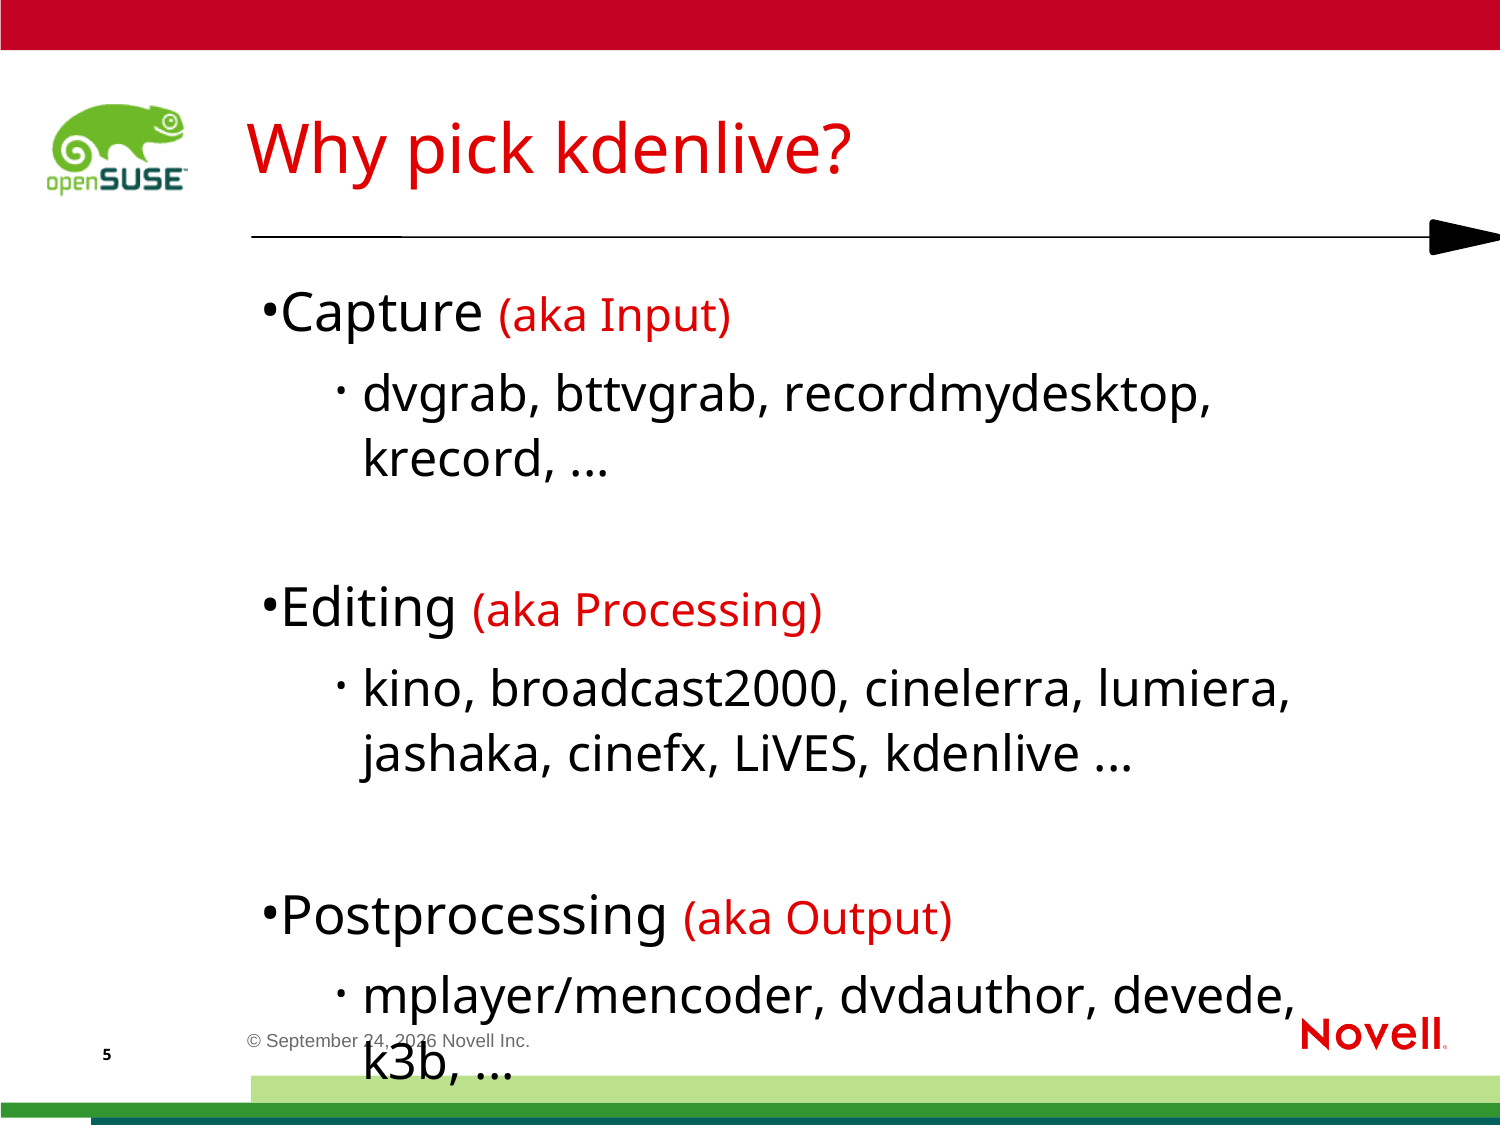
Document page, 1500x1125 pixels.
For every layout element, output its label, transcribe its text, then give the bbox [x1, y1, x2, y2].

picture [1295, 1026, 1453, 1056]
picture [47, 104, 188, 197]
title Why pick kdenlive? [246, 60, 1409, 239]
list Capture (aka Input) dvgrab, bttvgrab, recordmydesktop, krecord, ... Editing (aka Processing) kino, broadcast2000, cinelerra, lumiera, jashaka, cinefx, LiVES, kdenlive ... Postprocessing (aka Output) mplayer/mencoder, dvdauthor, devede, k3b, ... [245, 267, 1458, 1026]
